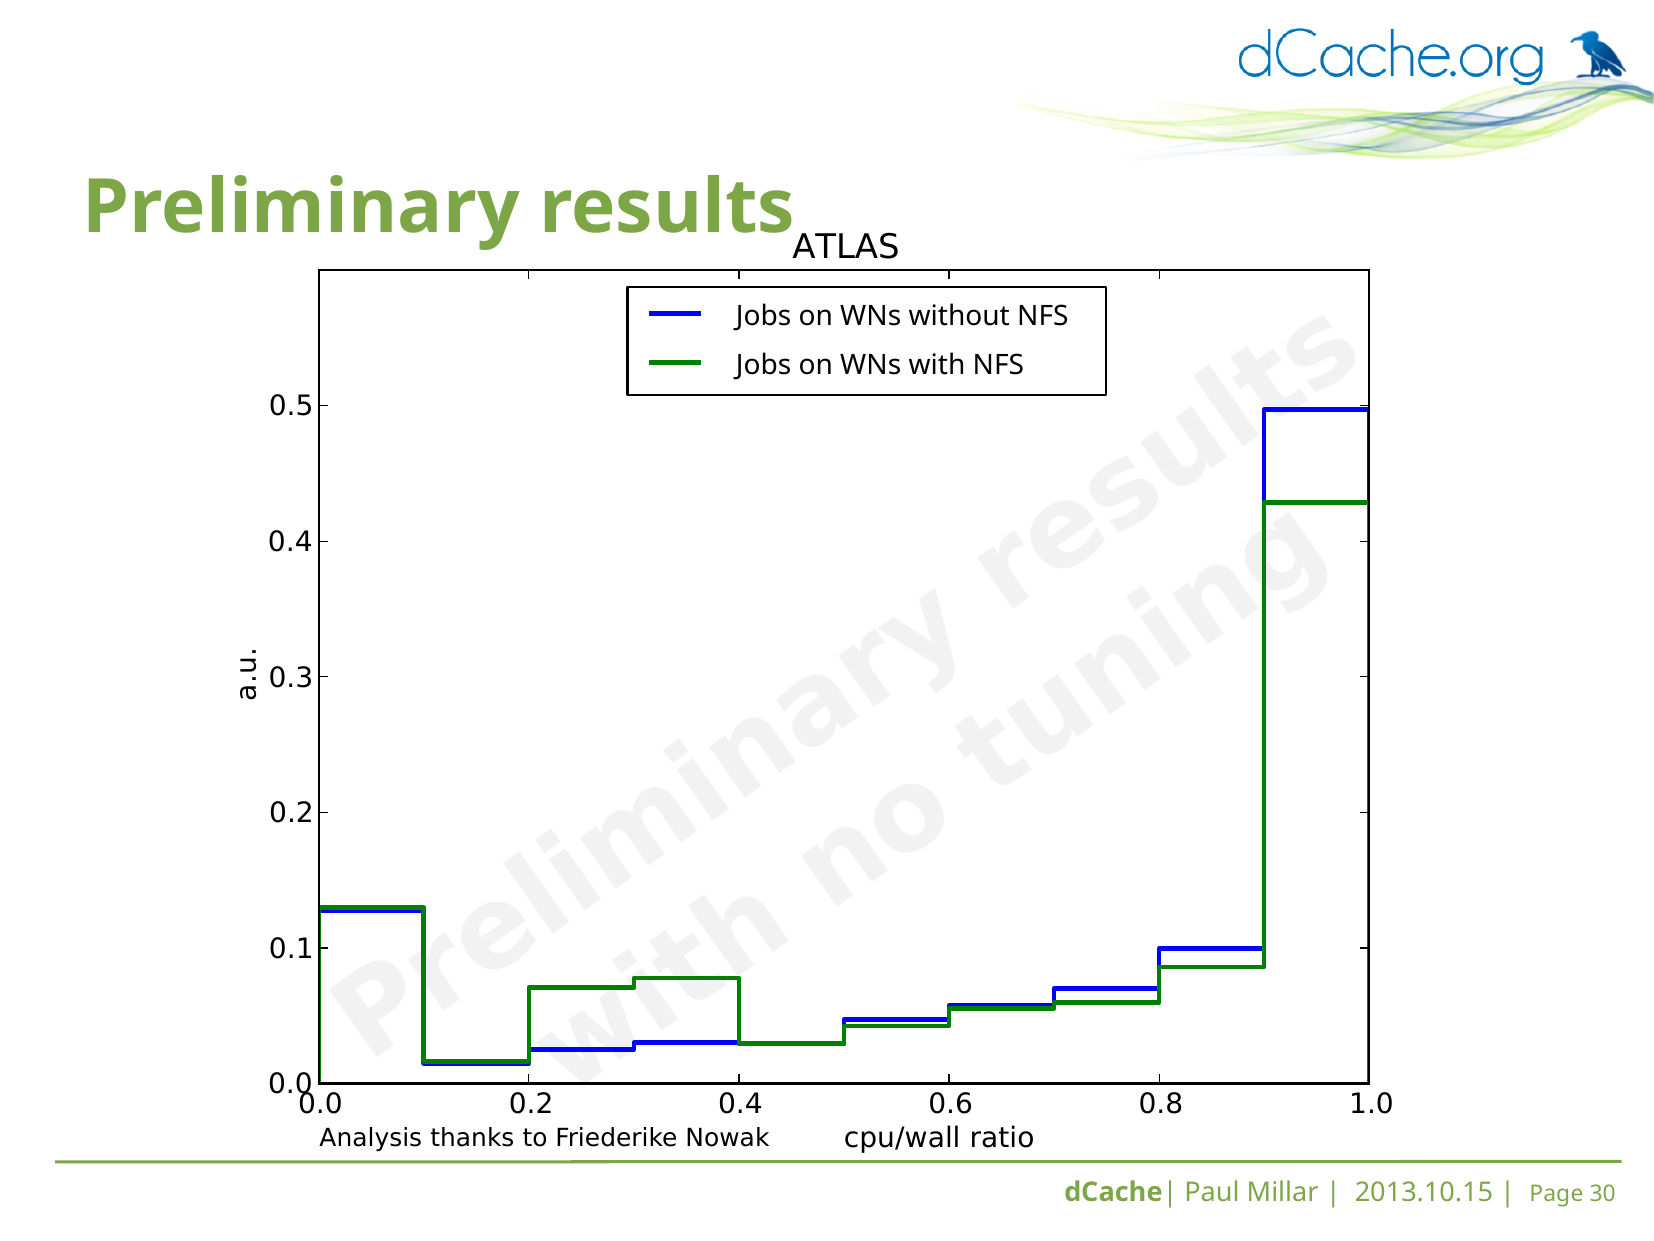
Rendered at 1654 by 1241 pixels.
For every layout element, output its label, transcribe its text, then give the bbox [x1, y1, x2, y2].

title Preliminary results [82, 156, 1605, 251]
picture [956, 16, 1654, 169]
picture [149, 168, 1505, 1186]
